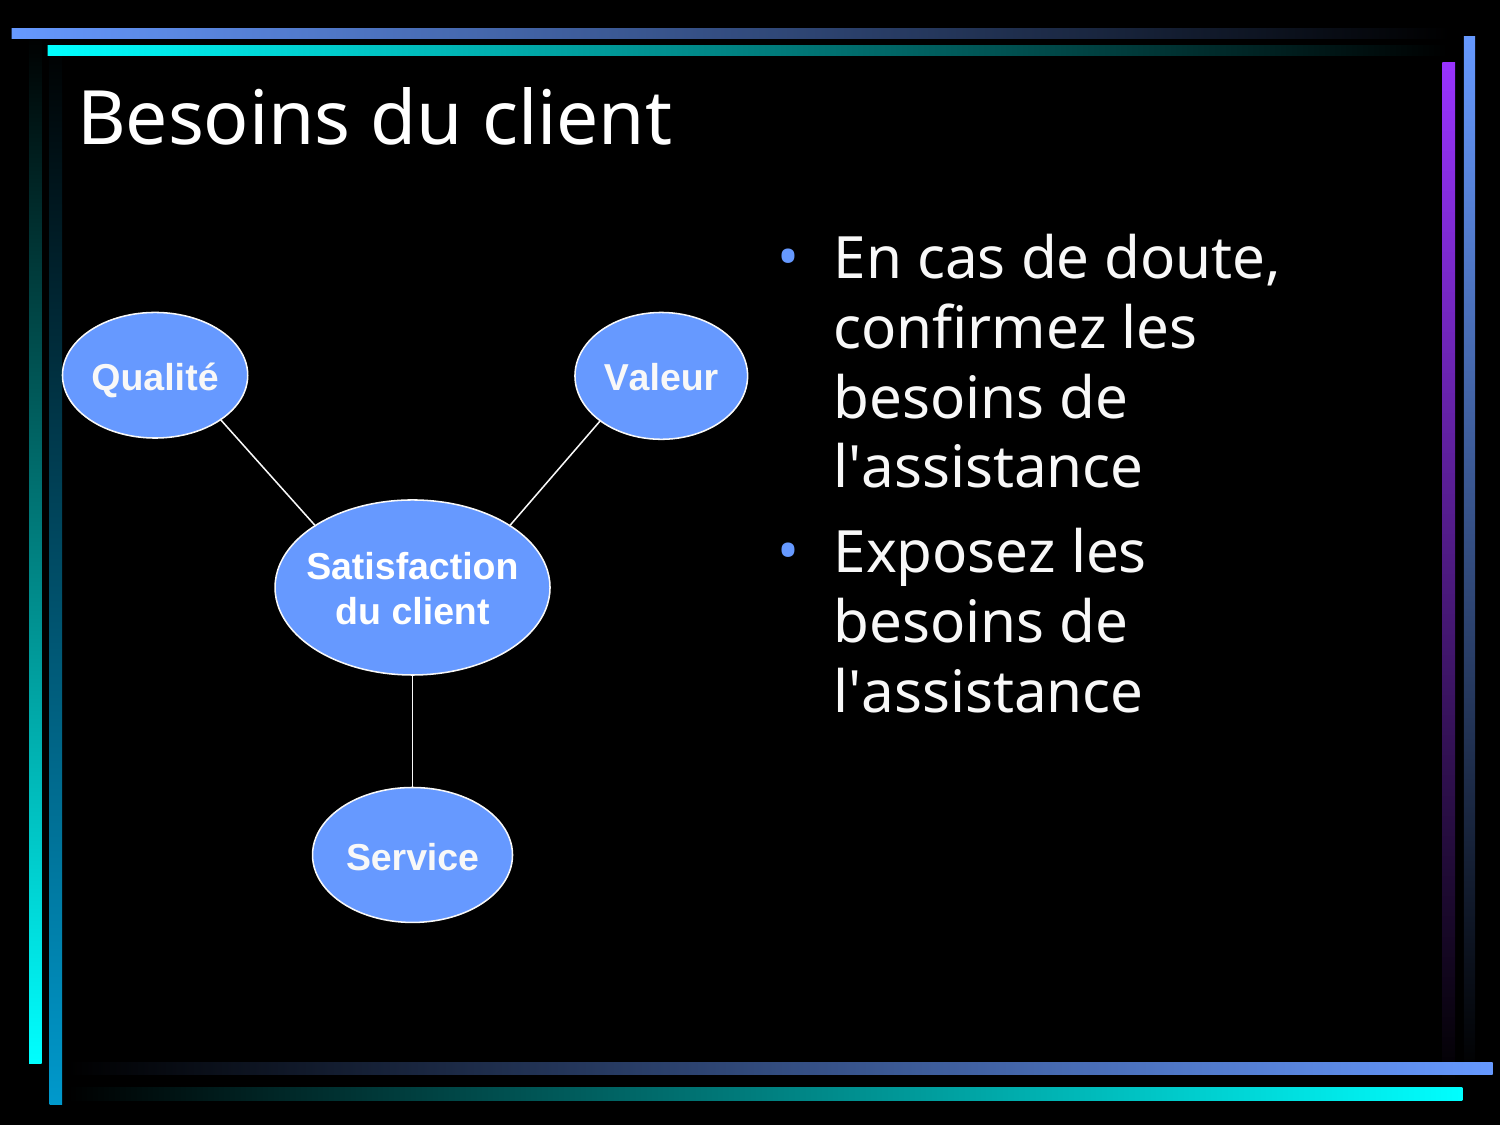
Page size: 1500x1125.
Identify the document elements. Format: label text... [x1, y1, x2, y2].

text_box Service [312, 787, 513, 923]
text_box Valeur [574, 312, 748, 440]
text_box Satisfaction du client [275, 499, 551, 675]
title Besoins du client [62, 62, 1375, 200]
list En cas de doute, confirmez les besoins de l'assistance Exposez les besoins de l'assistance [762, 212, 1388, 976]
text_box Qualité [62, 312, 248, 439]
